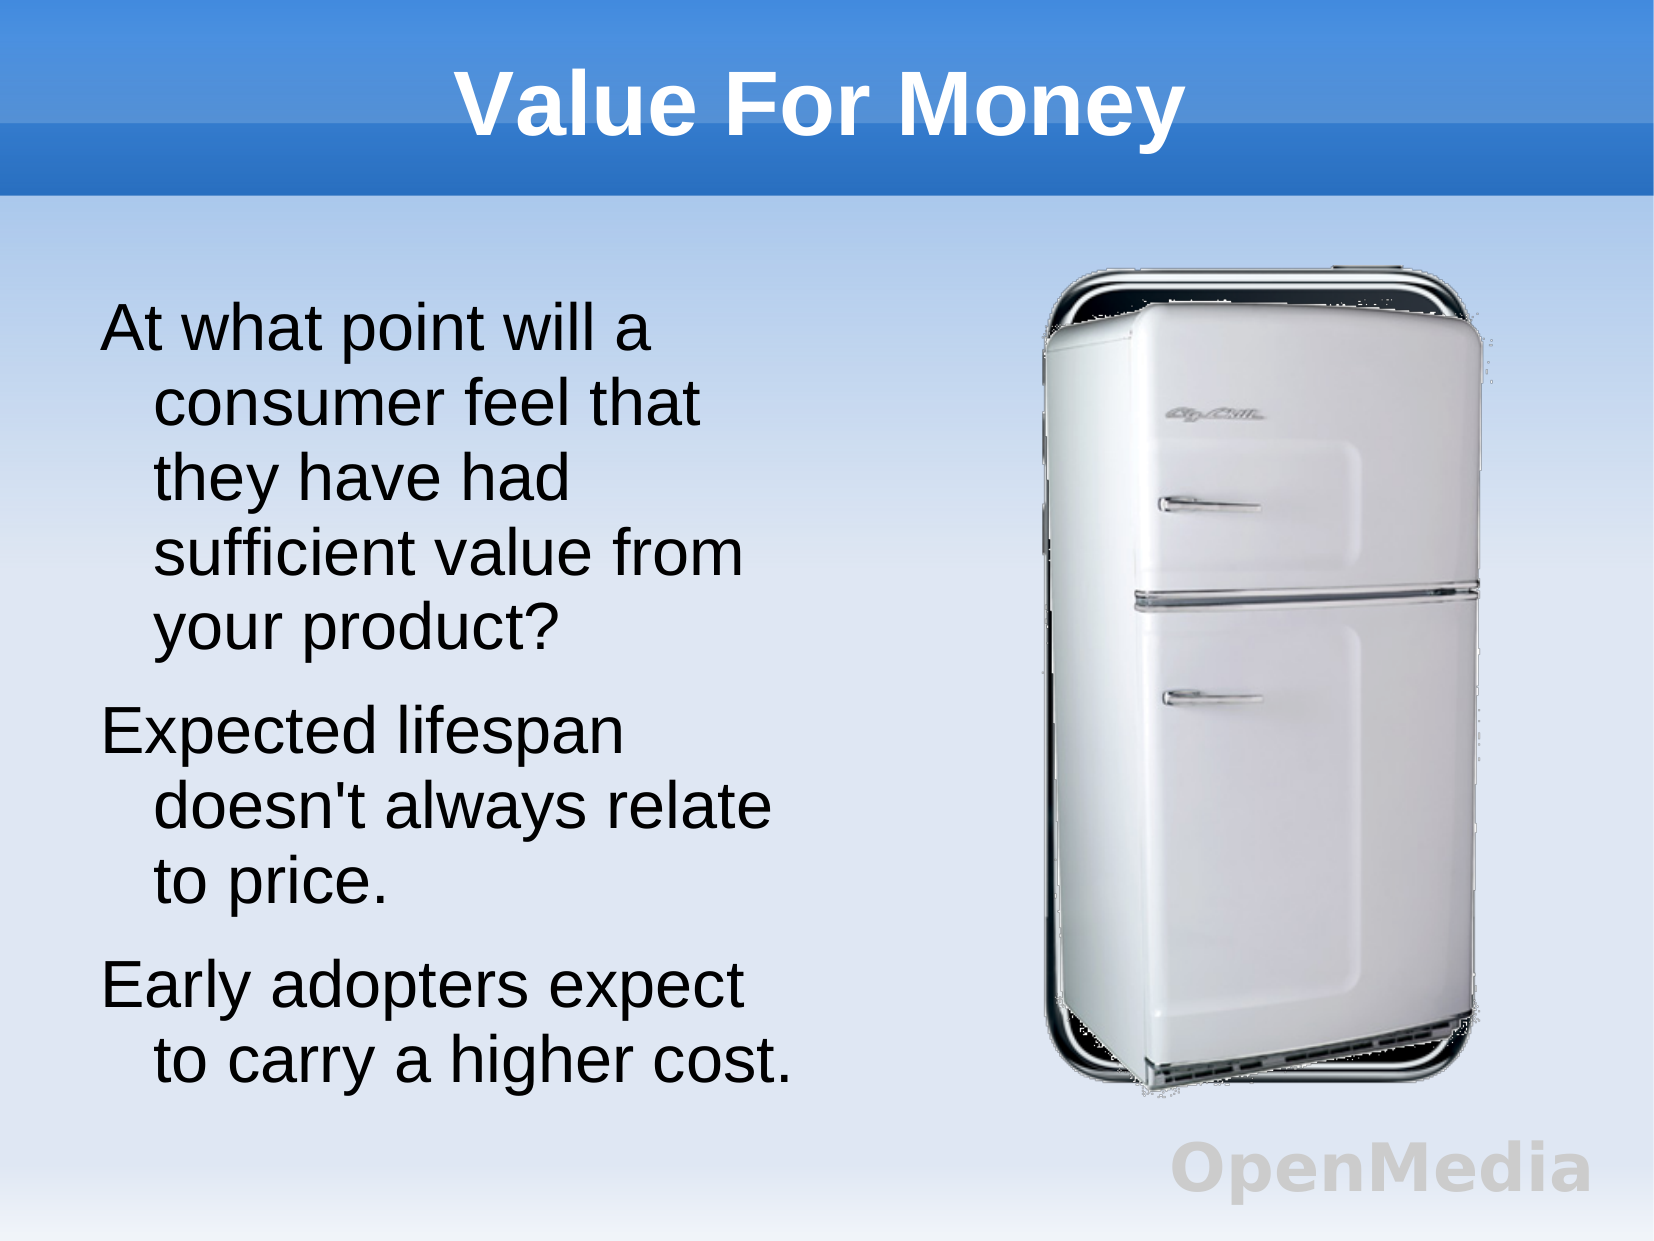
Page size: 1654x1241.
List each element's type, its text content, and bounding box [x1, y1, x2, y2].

list At what point will a consumer feel that they have had sufficient value from your product? Expected lifespan doesn't always relate to price. Early adopters expect to carry a higher cost. [82, 290, 809, 1109]
picture [0, 0, 1654, 1241]
title Value For Money [76, 0, 1565, 208]
